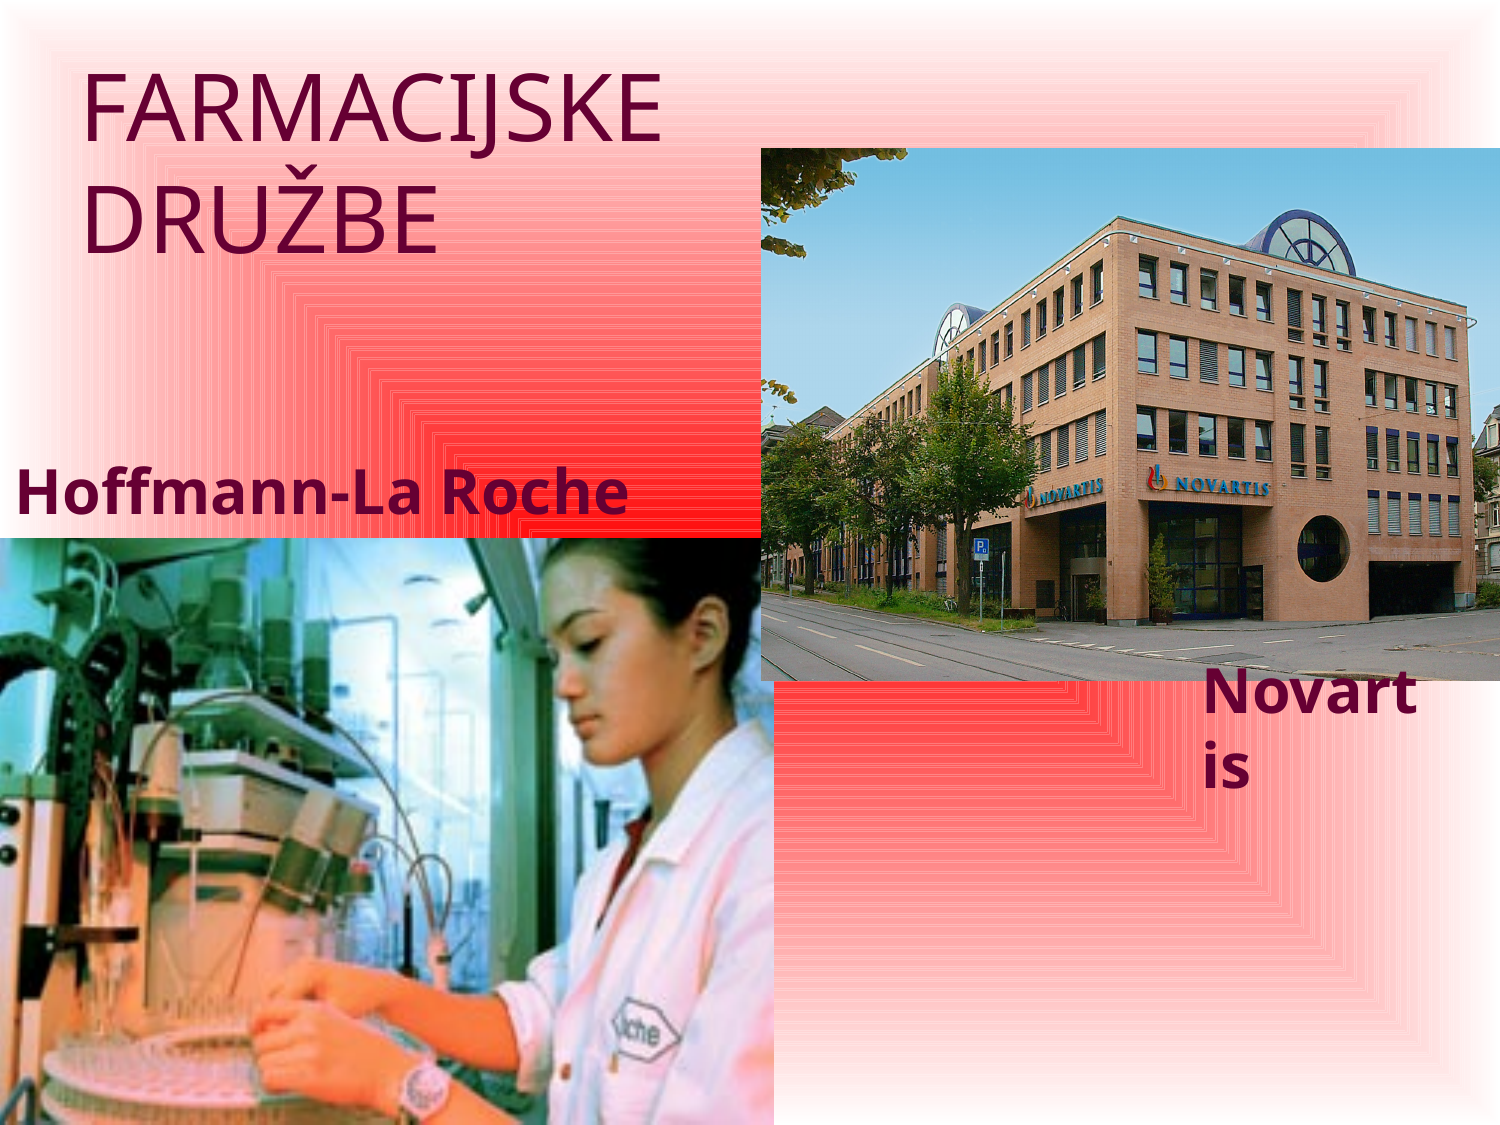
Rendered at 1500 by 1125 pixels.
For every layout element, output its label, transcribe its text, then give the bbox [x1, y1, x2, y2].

picture [0, 148, 1500, 1125]
text_box Novartis [1187, 643, 1447, 809]
text_box Hoffmann-La Roche [0, 444, 662, 535]
title FARMACIJSKE DRUŽBE [64, 66, 1415, 254]
